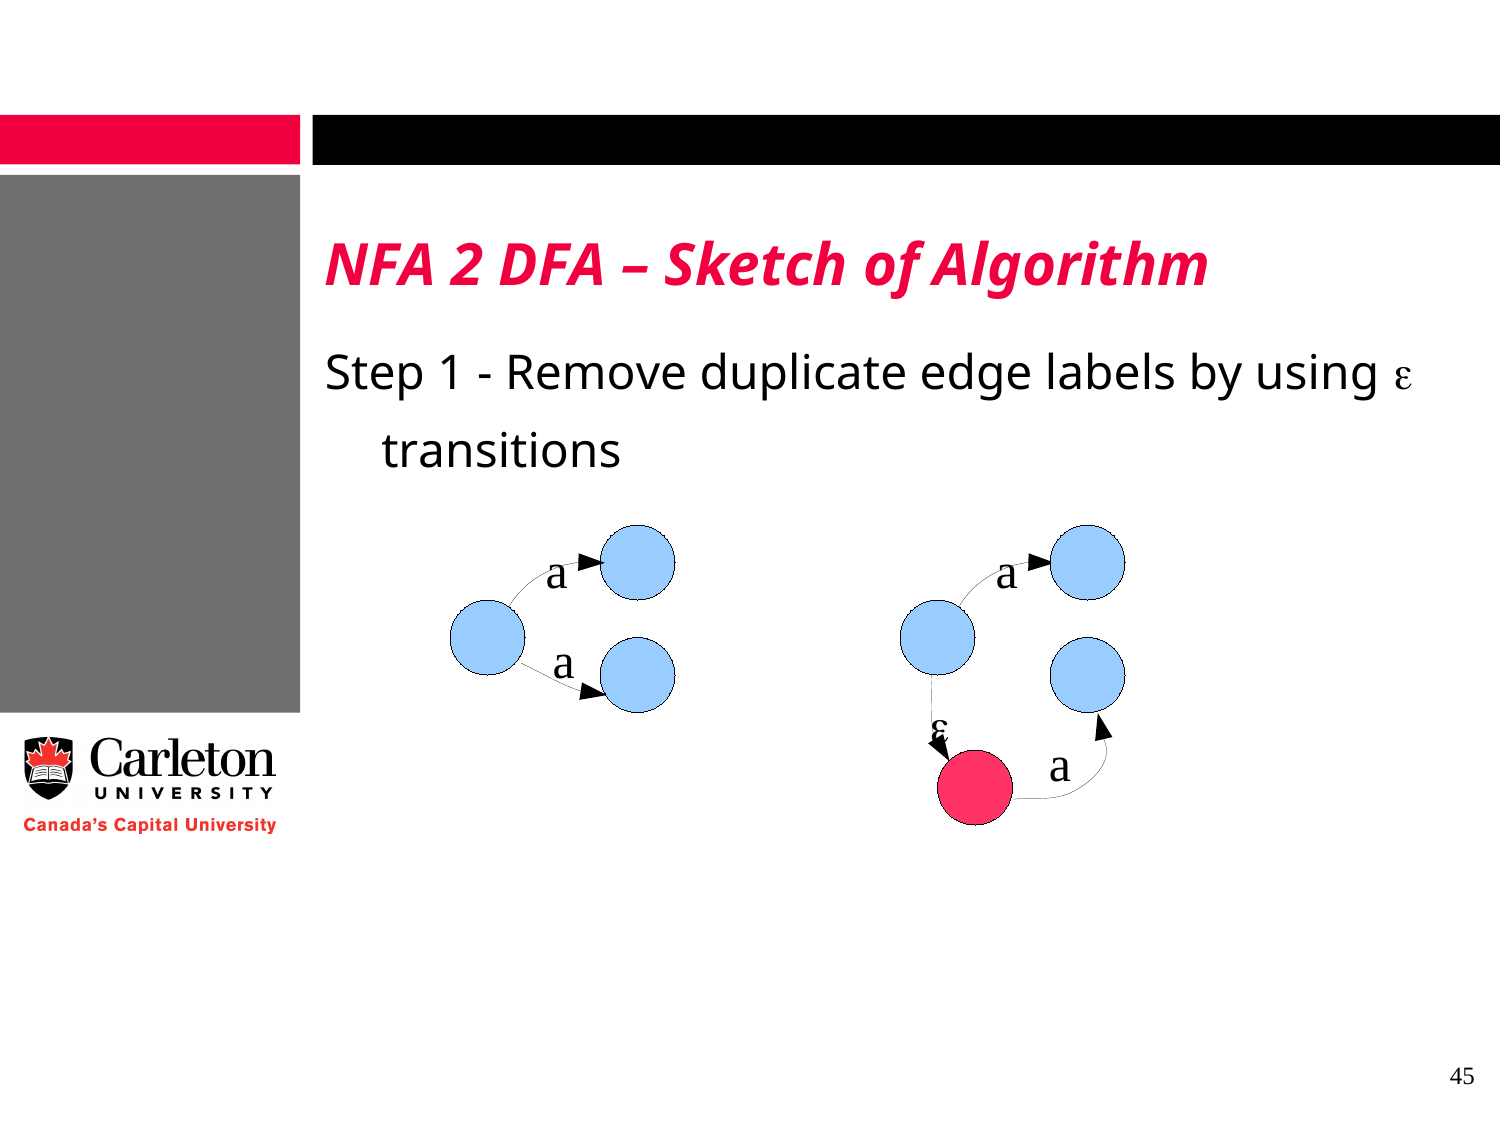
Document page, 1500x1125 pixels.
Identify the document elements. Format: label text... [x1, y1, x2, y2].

text_box [1050, 637, 1126, 713]
text_box [937, 750, 1013, 826]
text_box [450, 600, 526, 676]
text_box [600, 637, 676, 713]
text_box [1050, 525, 1126, 601]
title NFA 2 DFA – Sketch of Algorithm [324, 194, 1450, 324]
text_box [900, 600, 976, 676]
picture [24, 737, 276, 834]
text_box [600, 525, 676, 601]
list Step 1 - Remove duplicate edge labels by using e transitions [324, 324, 1450, 1036]
